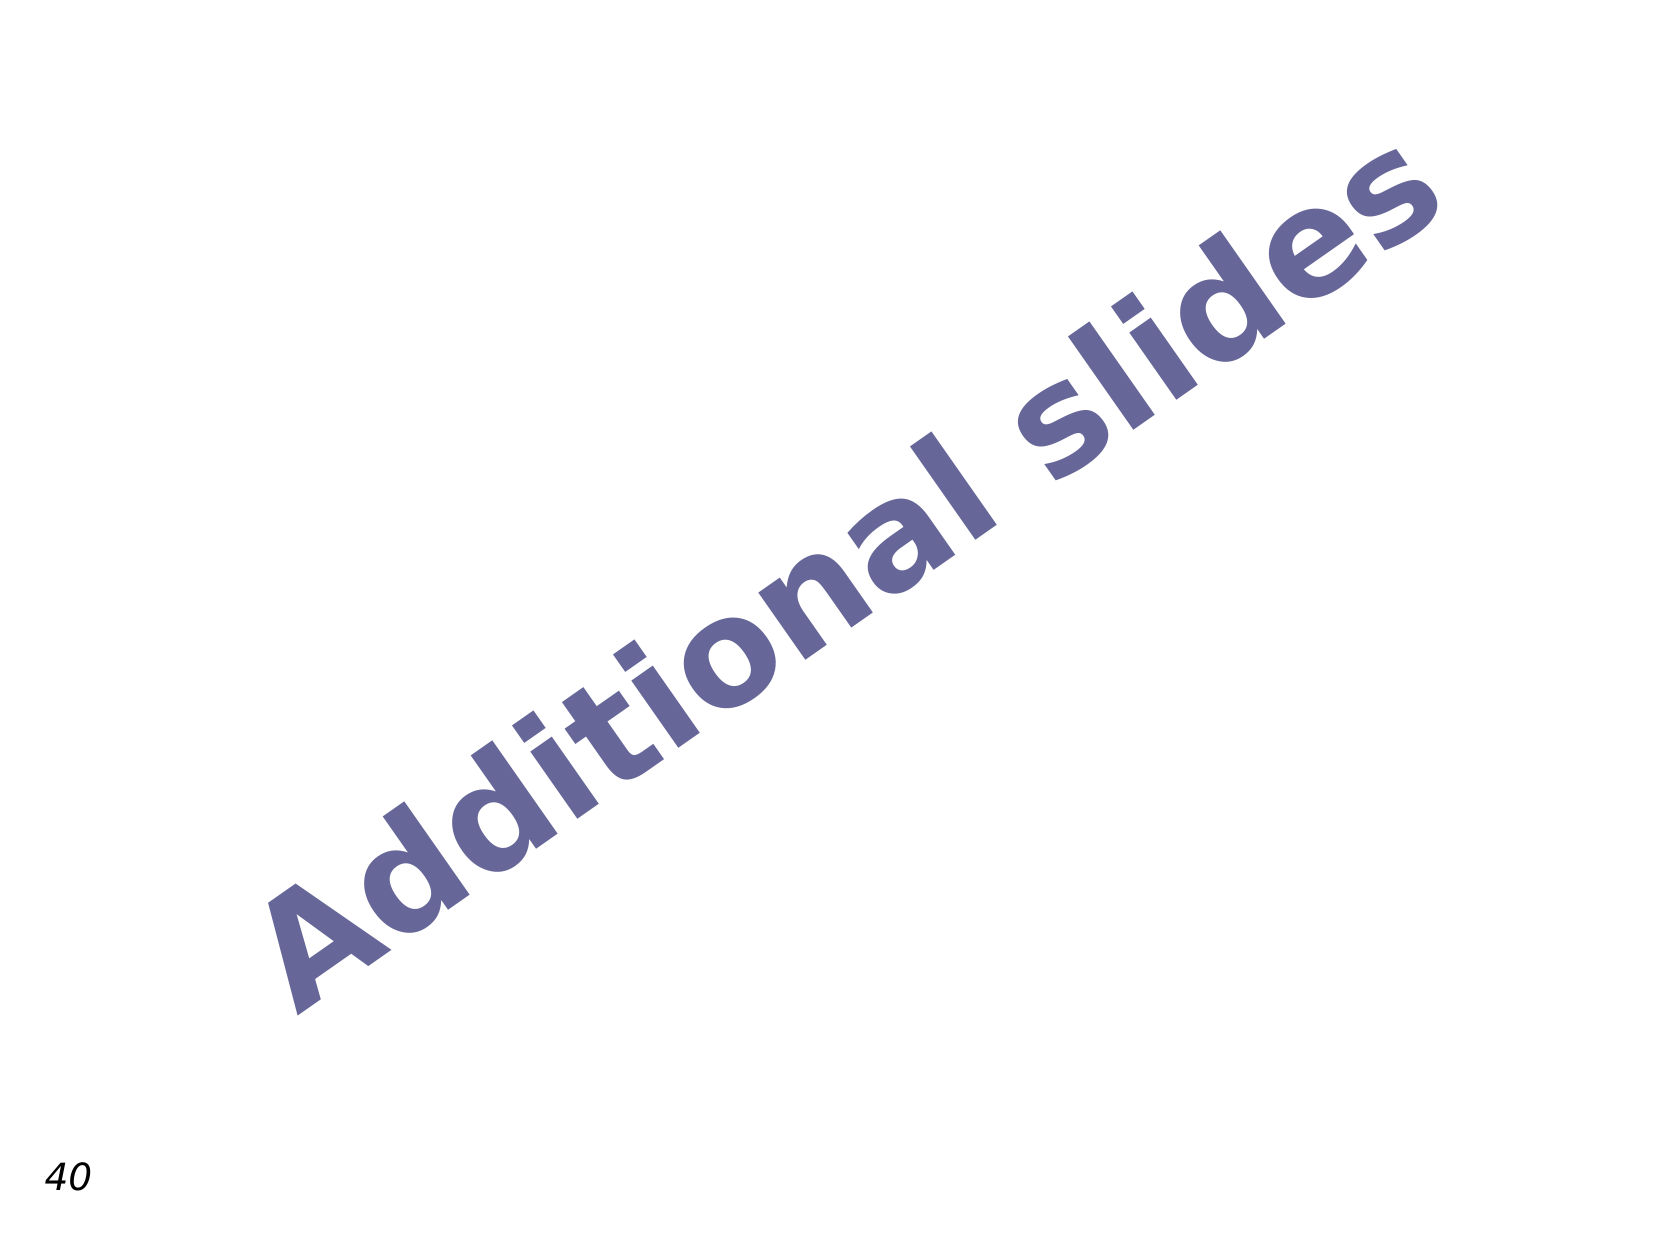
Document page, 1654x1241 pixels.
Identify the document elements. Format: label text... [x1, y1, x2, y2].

text_box Additional slides [217, 93, 1473, 1046]
